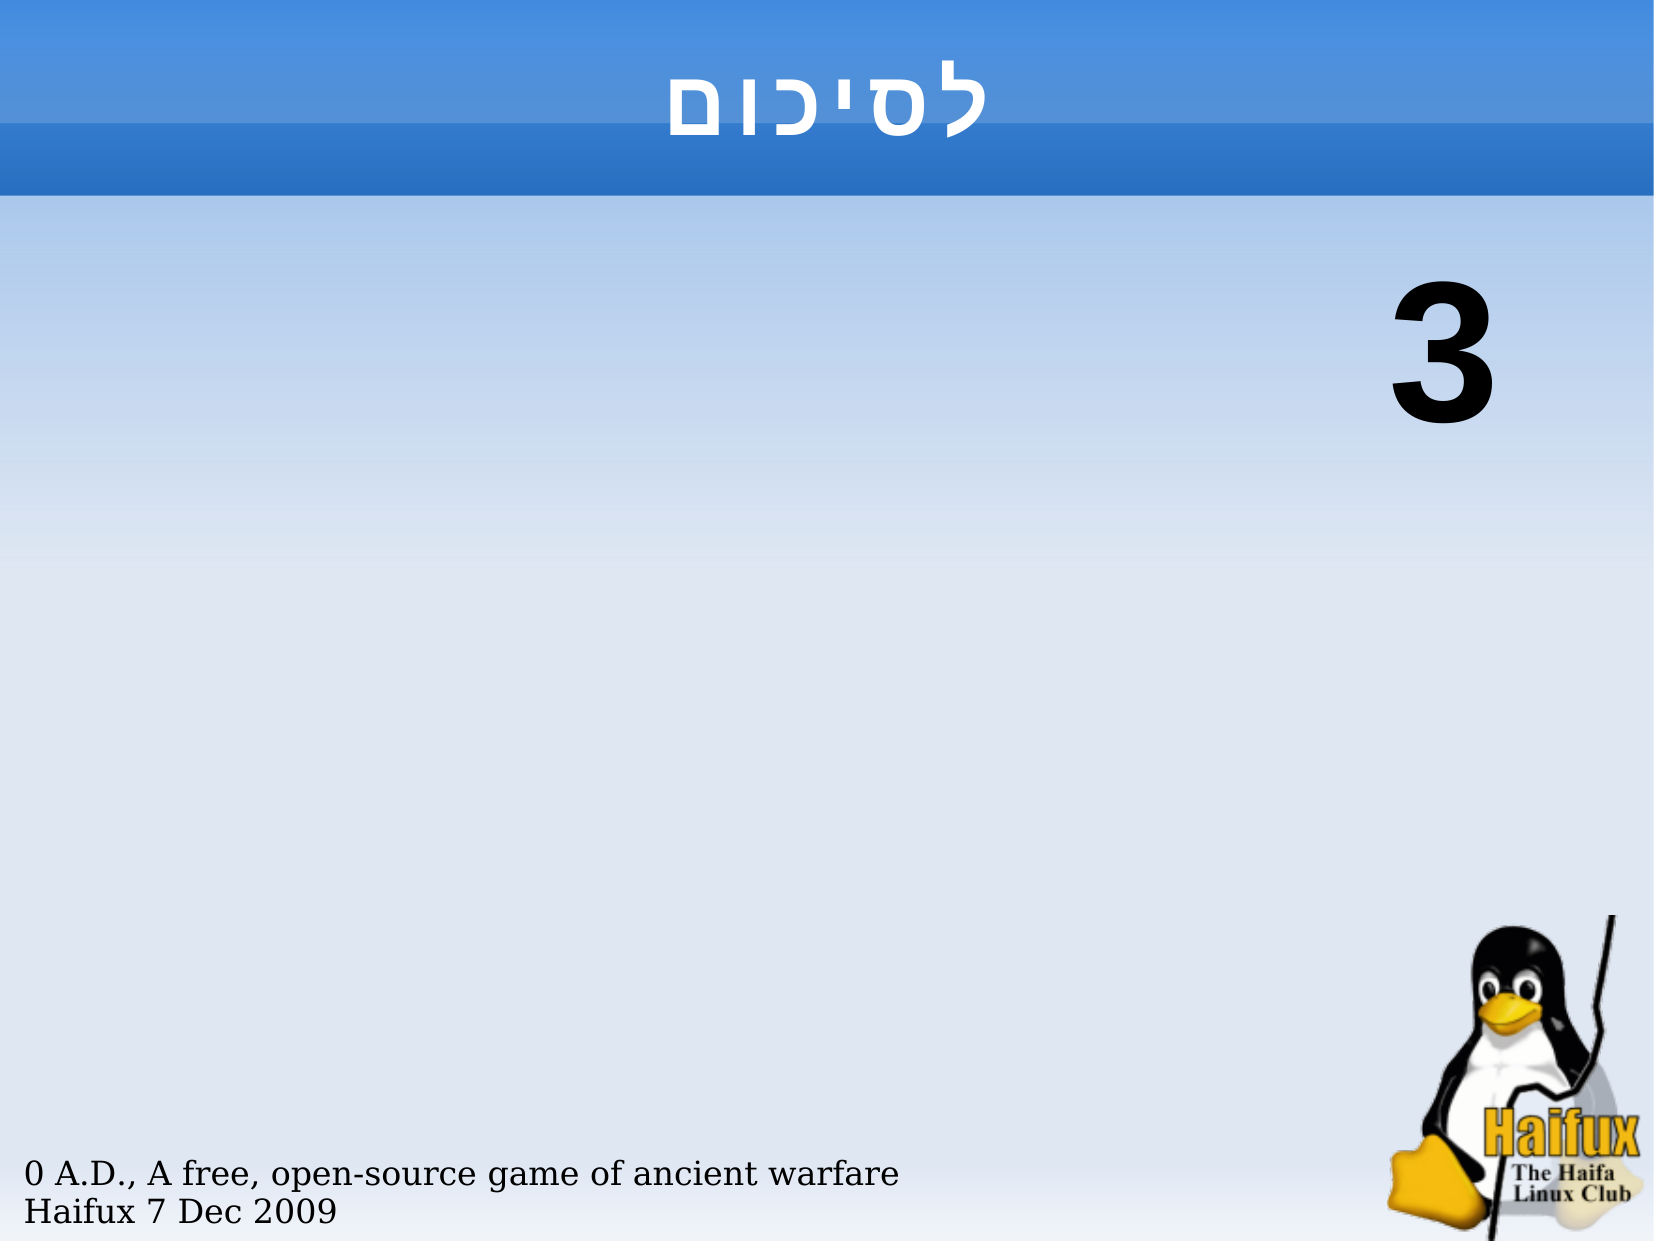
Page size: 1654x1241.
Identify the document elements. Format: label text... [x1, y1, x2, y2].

picture [0, 0, 1654, 1241]
title לסיכום [29, 29, 1625, 178]
list 3 [82, 240, 1571, 1099]
